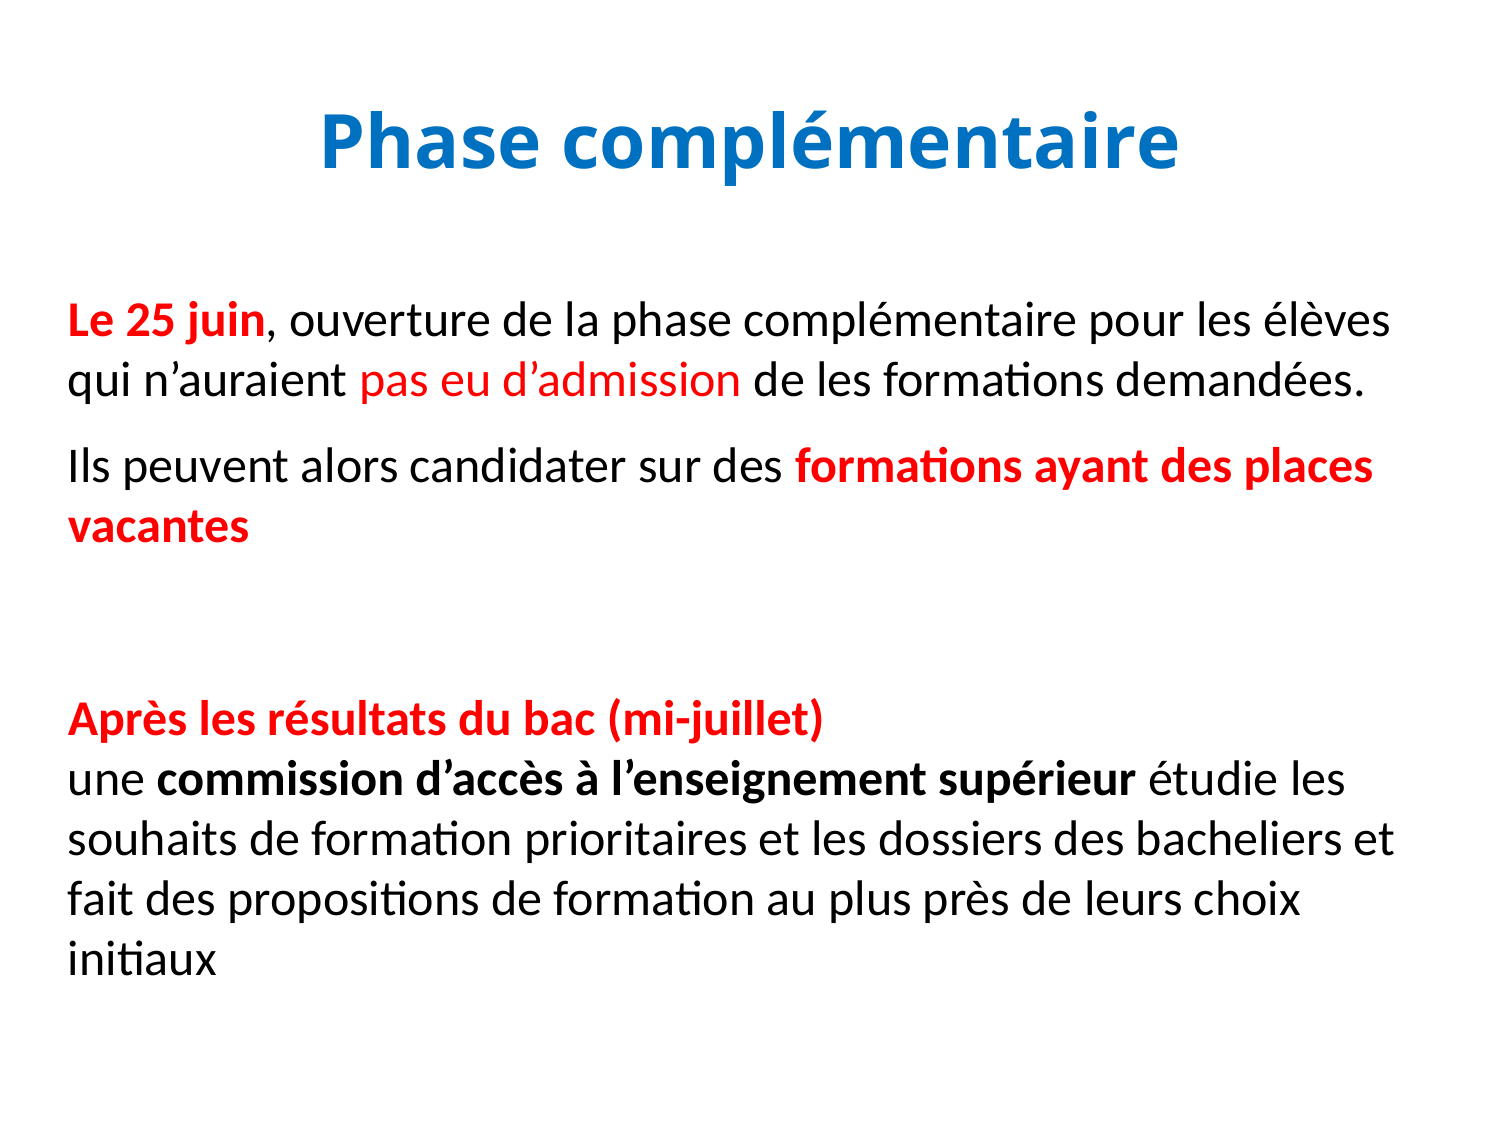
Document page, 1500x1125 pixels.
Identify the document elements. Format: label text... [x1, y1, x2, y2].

text_box Après les résultats du bac (mi-juillet) une commission d’accès à l’enseignement supérieur étudie les souhaits de formation prioritaires et les dossiers des bacheliers et fait des propositions de formation au plus près de leurs choix initiaux [53, 677, 1448, 993]
text_box Le 25 juin, ouverture de la phase complémentaire pour les élèves qui n’auraient pas eu d’admission de les formations demandées. Ils peuvent alors candidater sur des formations ayant des places vacantes [53, 278, 1471, 561]
title Phase complémentaire [75, 45, 1426, 233]
